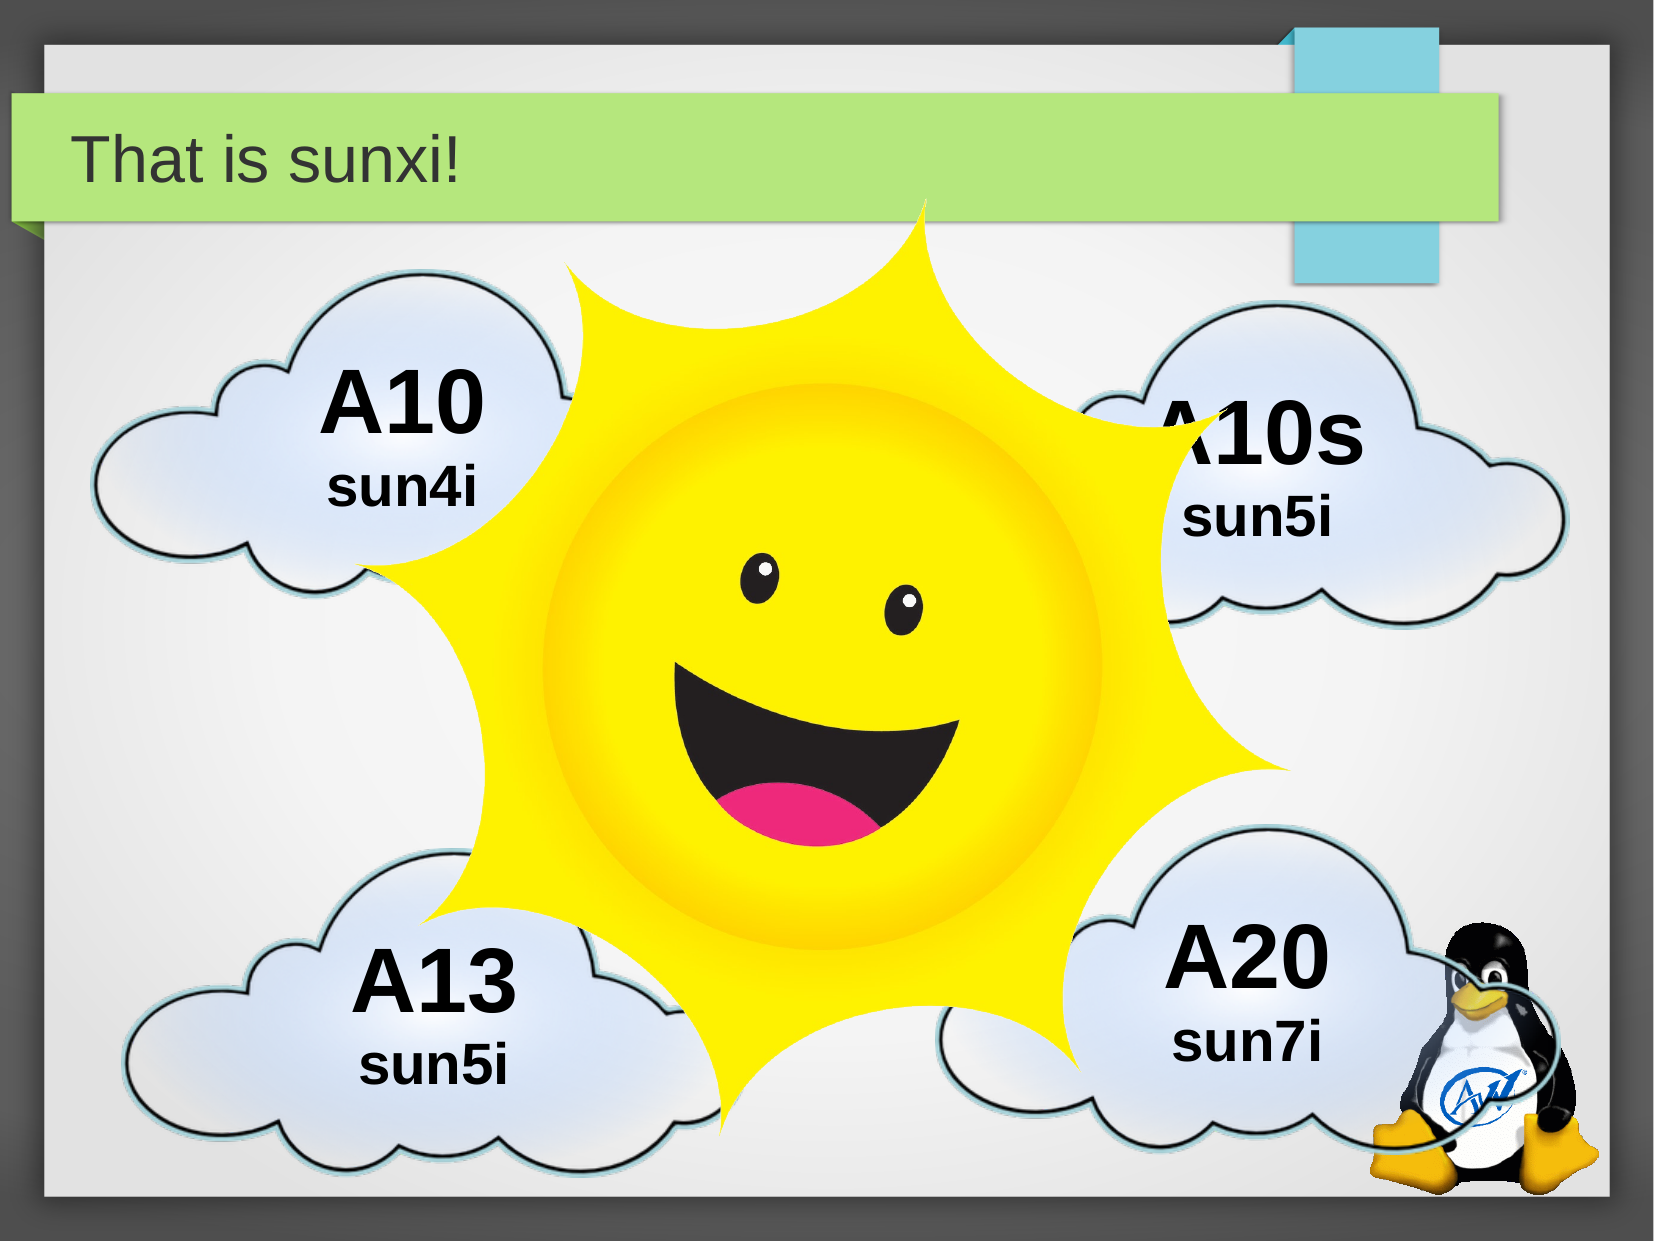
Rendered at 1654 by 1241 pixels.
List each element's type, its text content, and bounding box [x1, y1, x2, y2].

title That is sunxi! [70, 106, 1229, 213]
picture [0, 0, 1654, 1241]
